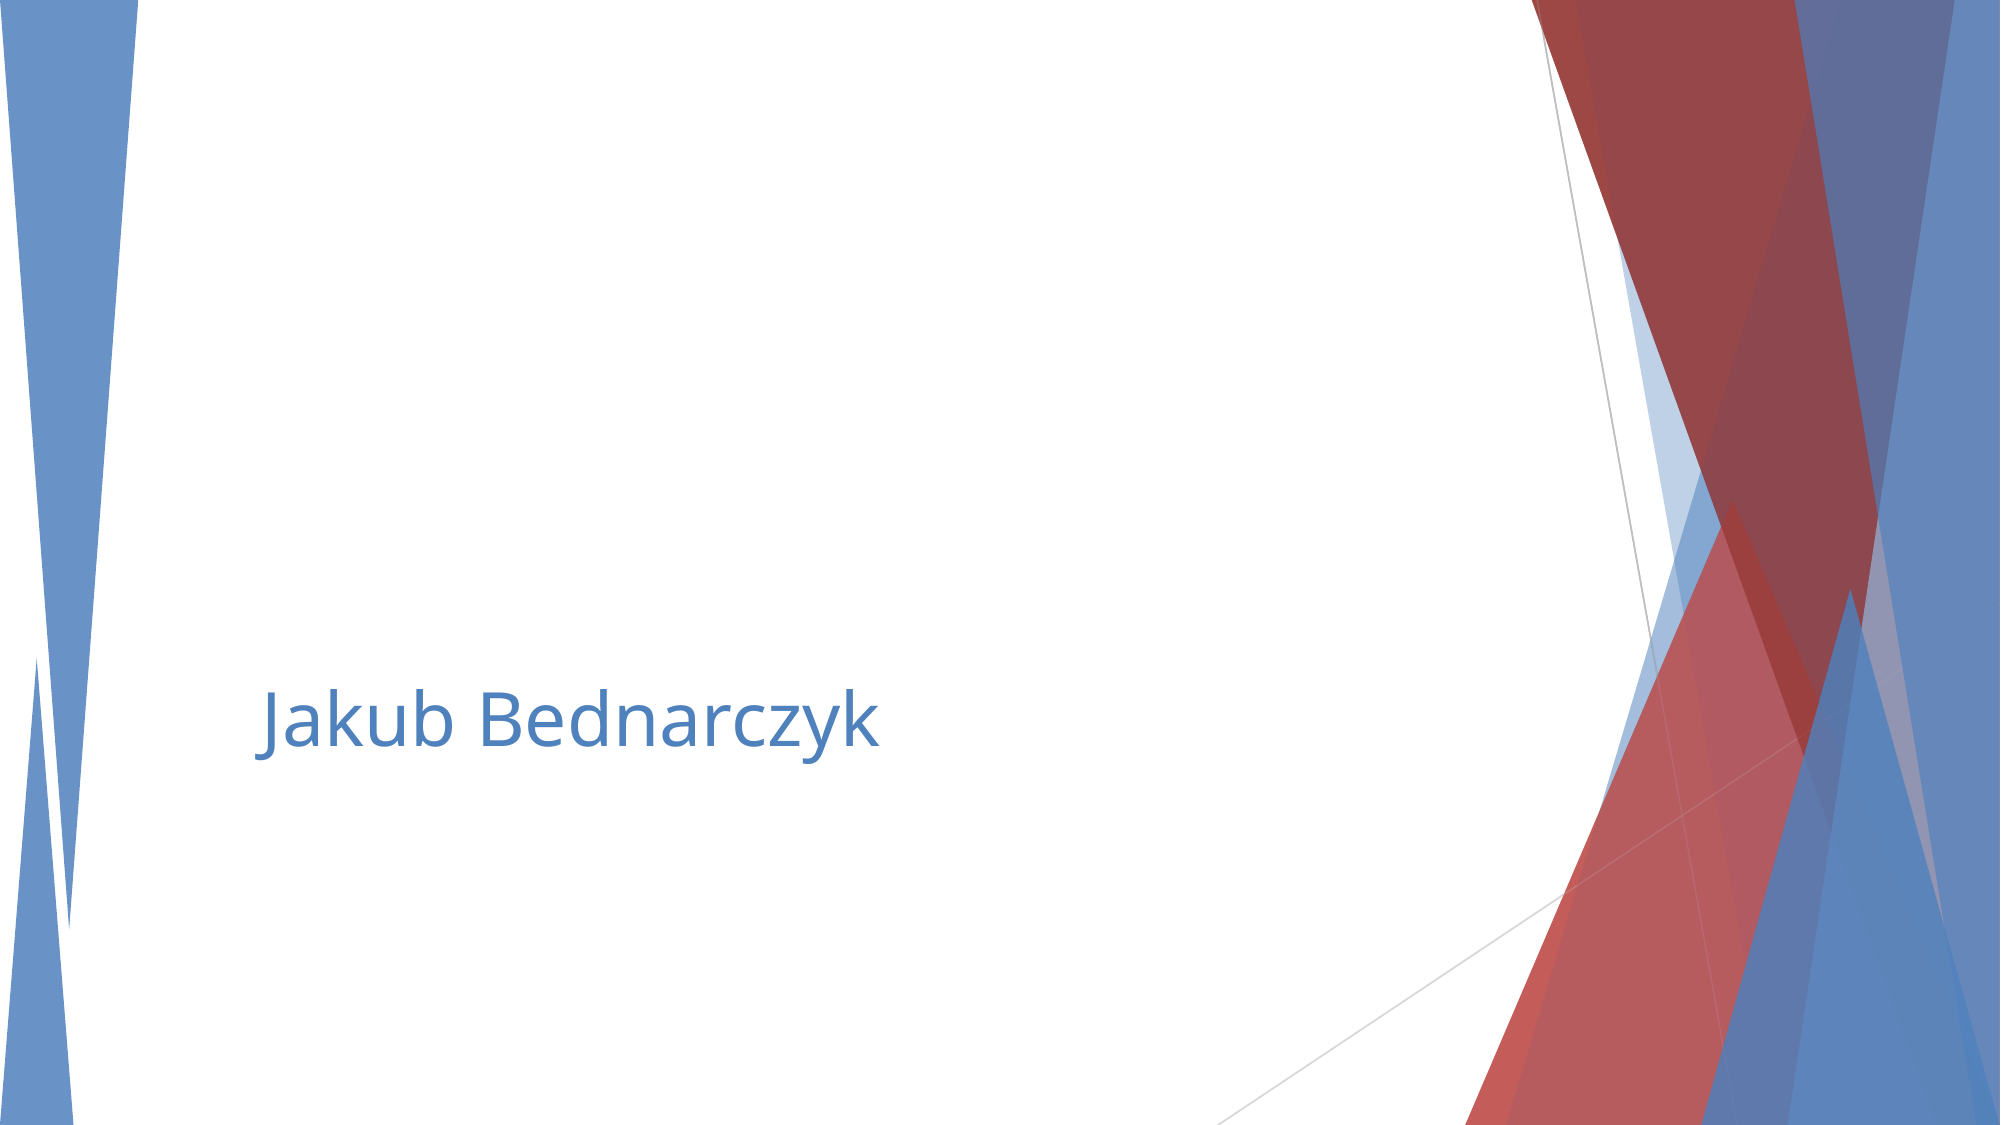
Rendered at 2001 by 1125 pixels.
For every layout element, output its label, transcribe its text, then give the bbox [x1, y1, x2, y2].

subtitle Jakub Bednarczyk [247, 664, 1522, 845]
